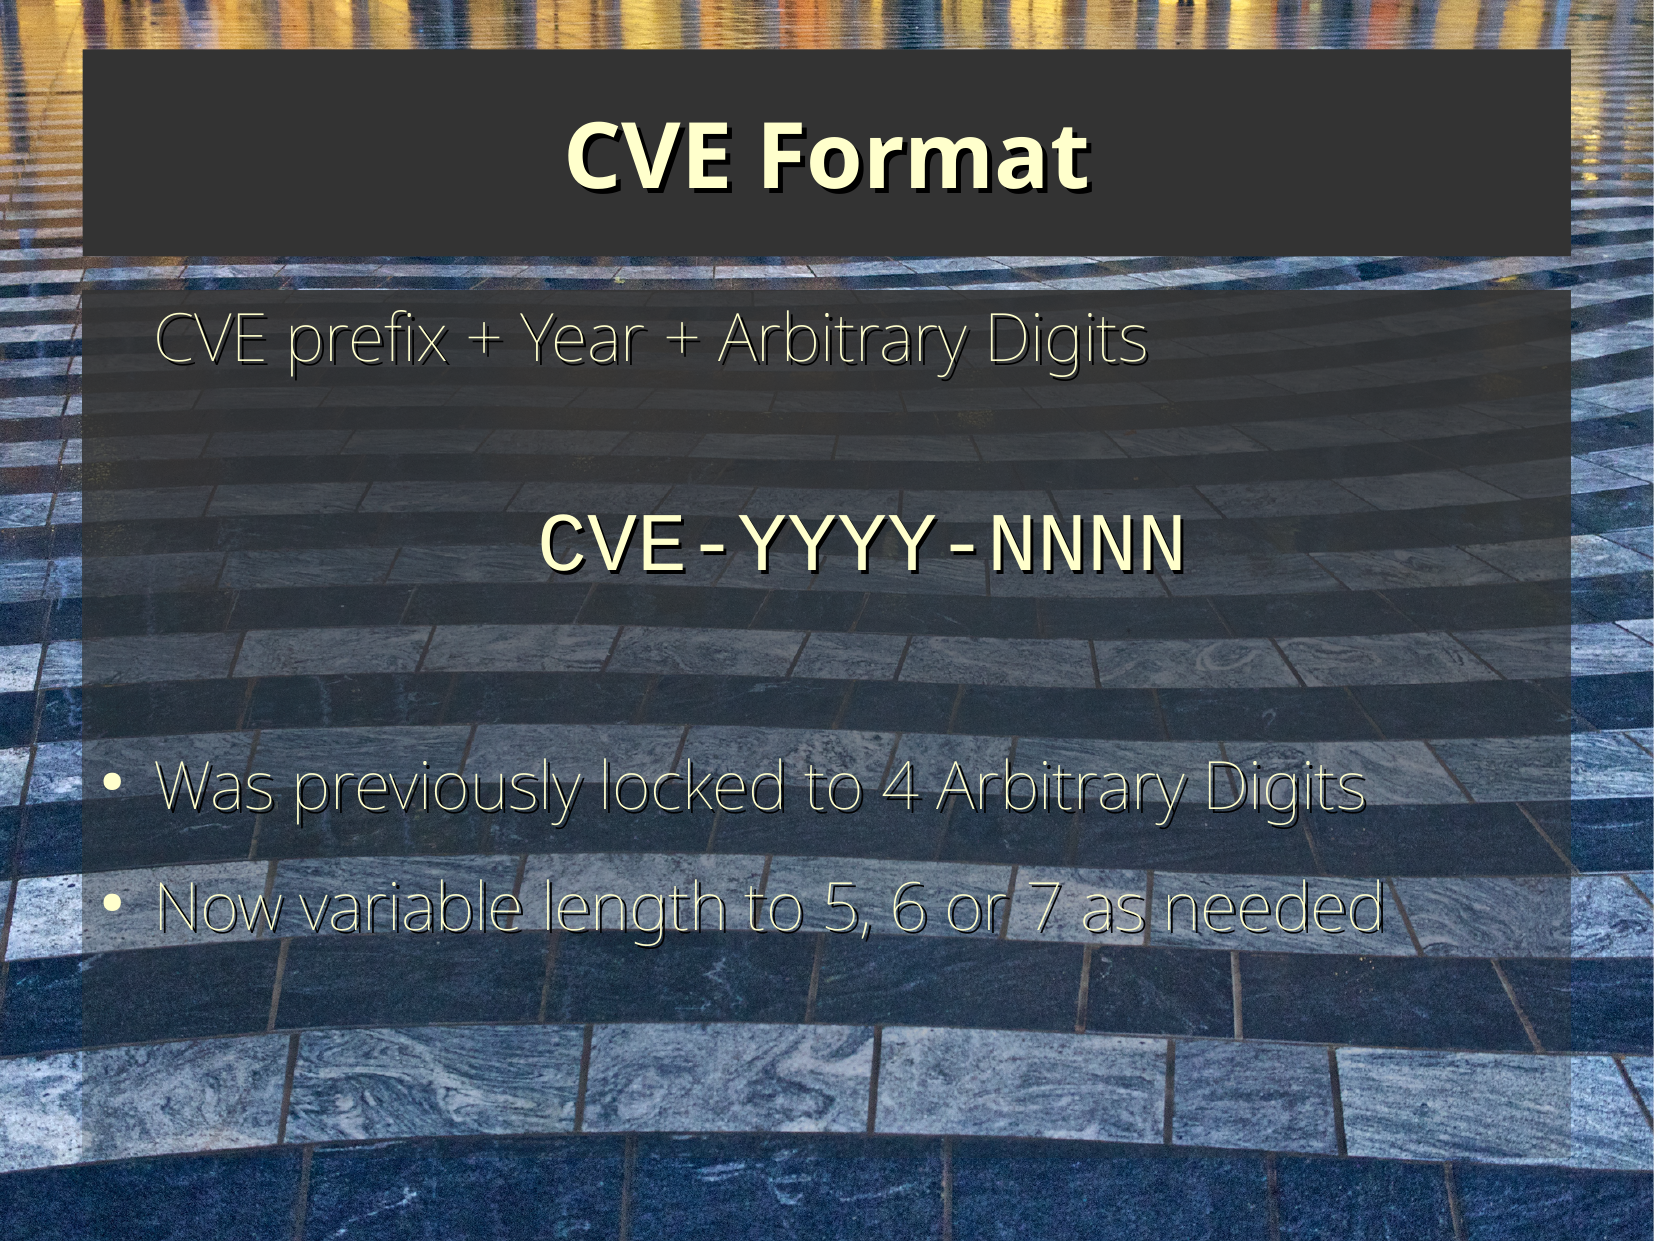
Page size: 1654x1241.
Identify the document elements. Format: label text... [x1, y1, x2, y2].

title CVE Format [82, 49, 1571, 257]
list CVE prefix + Year + Arbitrary Digits CVE-YYYY-NNNN Was previously locked to 4 Arbitrary Digits Now variable length to 5, 6 or 7 as needed [82, 290, 1571, 1158]
picture [0, 0, 1654, 1241]
